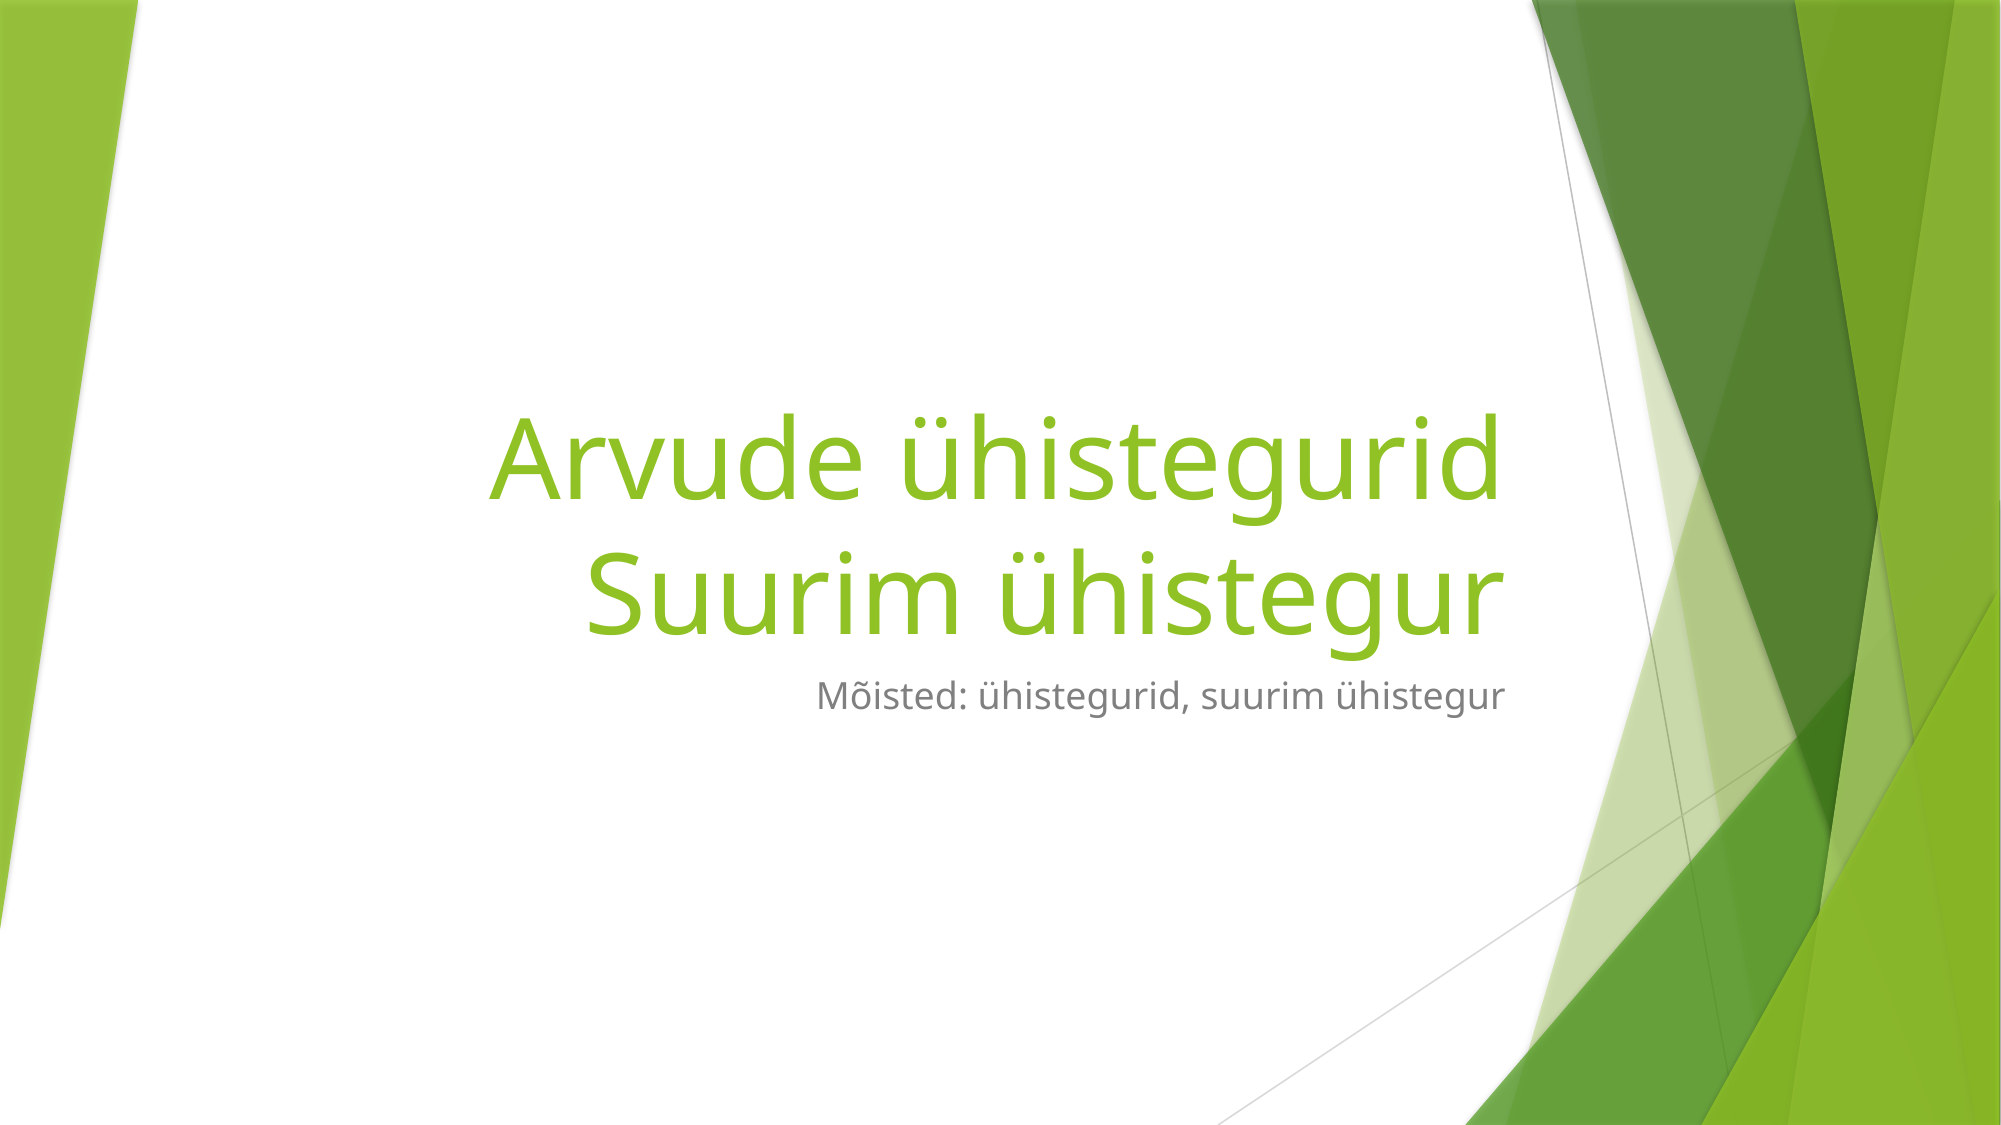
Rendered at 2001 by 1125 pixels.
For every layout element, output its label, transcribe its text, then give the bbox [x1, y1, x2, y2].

title Arvude ühistegurid Suurim ühistegur [247, 394, 1522, 664]
subtitle Mõisted: ühistegurid, suurim ühistegur [247, 664, 1522, 845]
